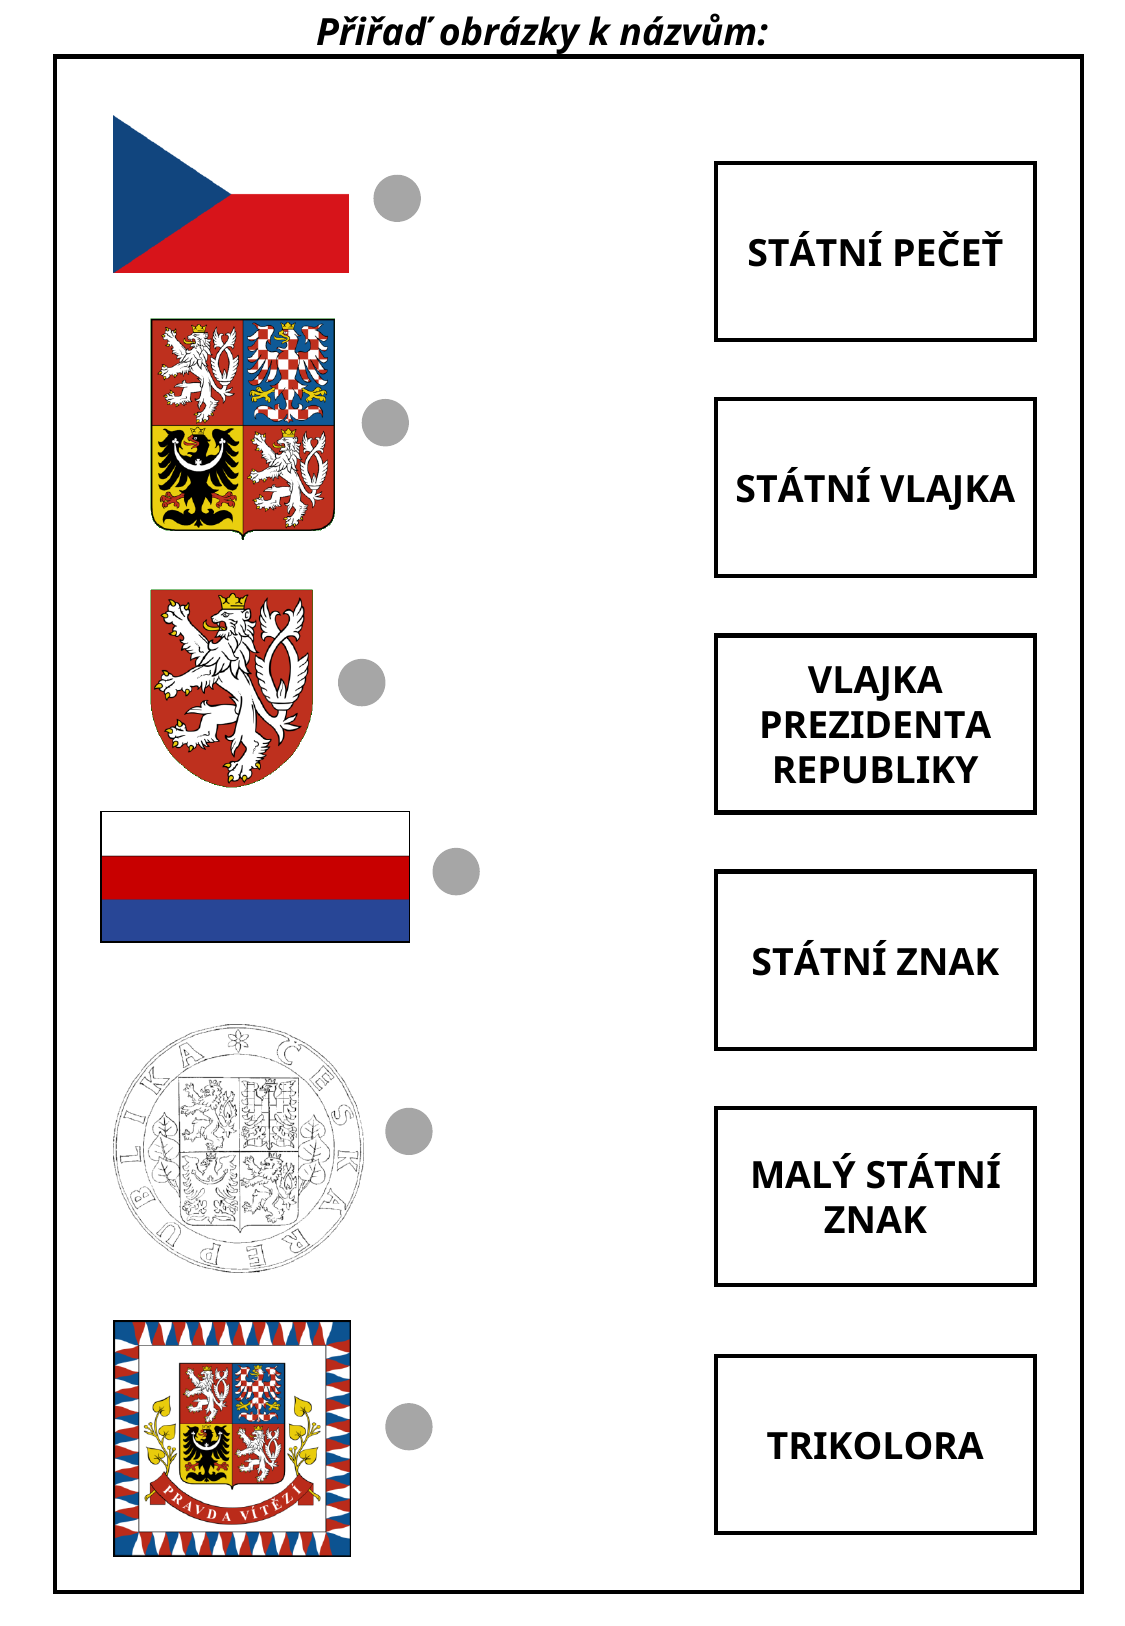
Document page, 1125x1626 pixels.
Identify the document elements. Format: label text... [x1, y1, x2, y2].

text_box [338, 658, 386, 707]
text_box STÁTNÍ VLAJKA [716, 398, 1035, 577]
text_box [361, 398, 409, 447]
picture [148, 587, 315, 790]
text_box STÁTNÍ ZNAK [716, 871, 1035, 1049]
text_box [432, 847, 480, 896]
text_box VLAJKA PREZIDENTA REPUBLIKY [716, 635, 1035, 813]
text_box STÁTNÍ PEČEŤ [716, 162, 1035, 341]
text_box [373, 174, 421, 222]
picture [101, 812, 409, 942]
text_box TRIKOLORA [716, 1355, 1035, 1534]
picture [113, 1320, 351, 1557]
picture [113, 1024, 364, 1273]
text_box [385, 1107, 433, 1156]
text_box [385, 1403, 433, 1451]
text_box MALÝ STÁTNÍ ZNAK [716, 1107, 1035, 1285]
text_box Přiřaď obrázky k názvům: [301, 0, 784, 61]
picture [148, 316, 339, 541]
picture [113, 115, 349, 273]
